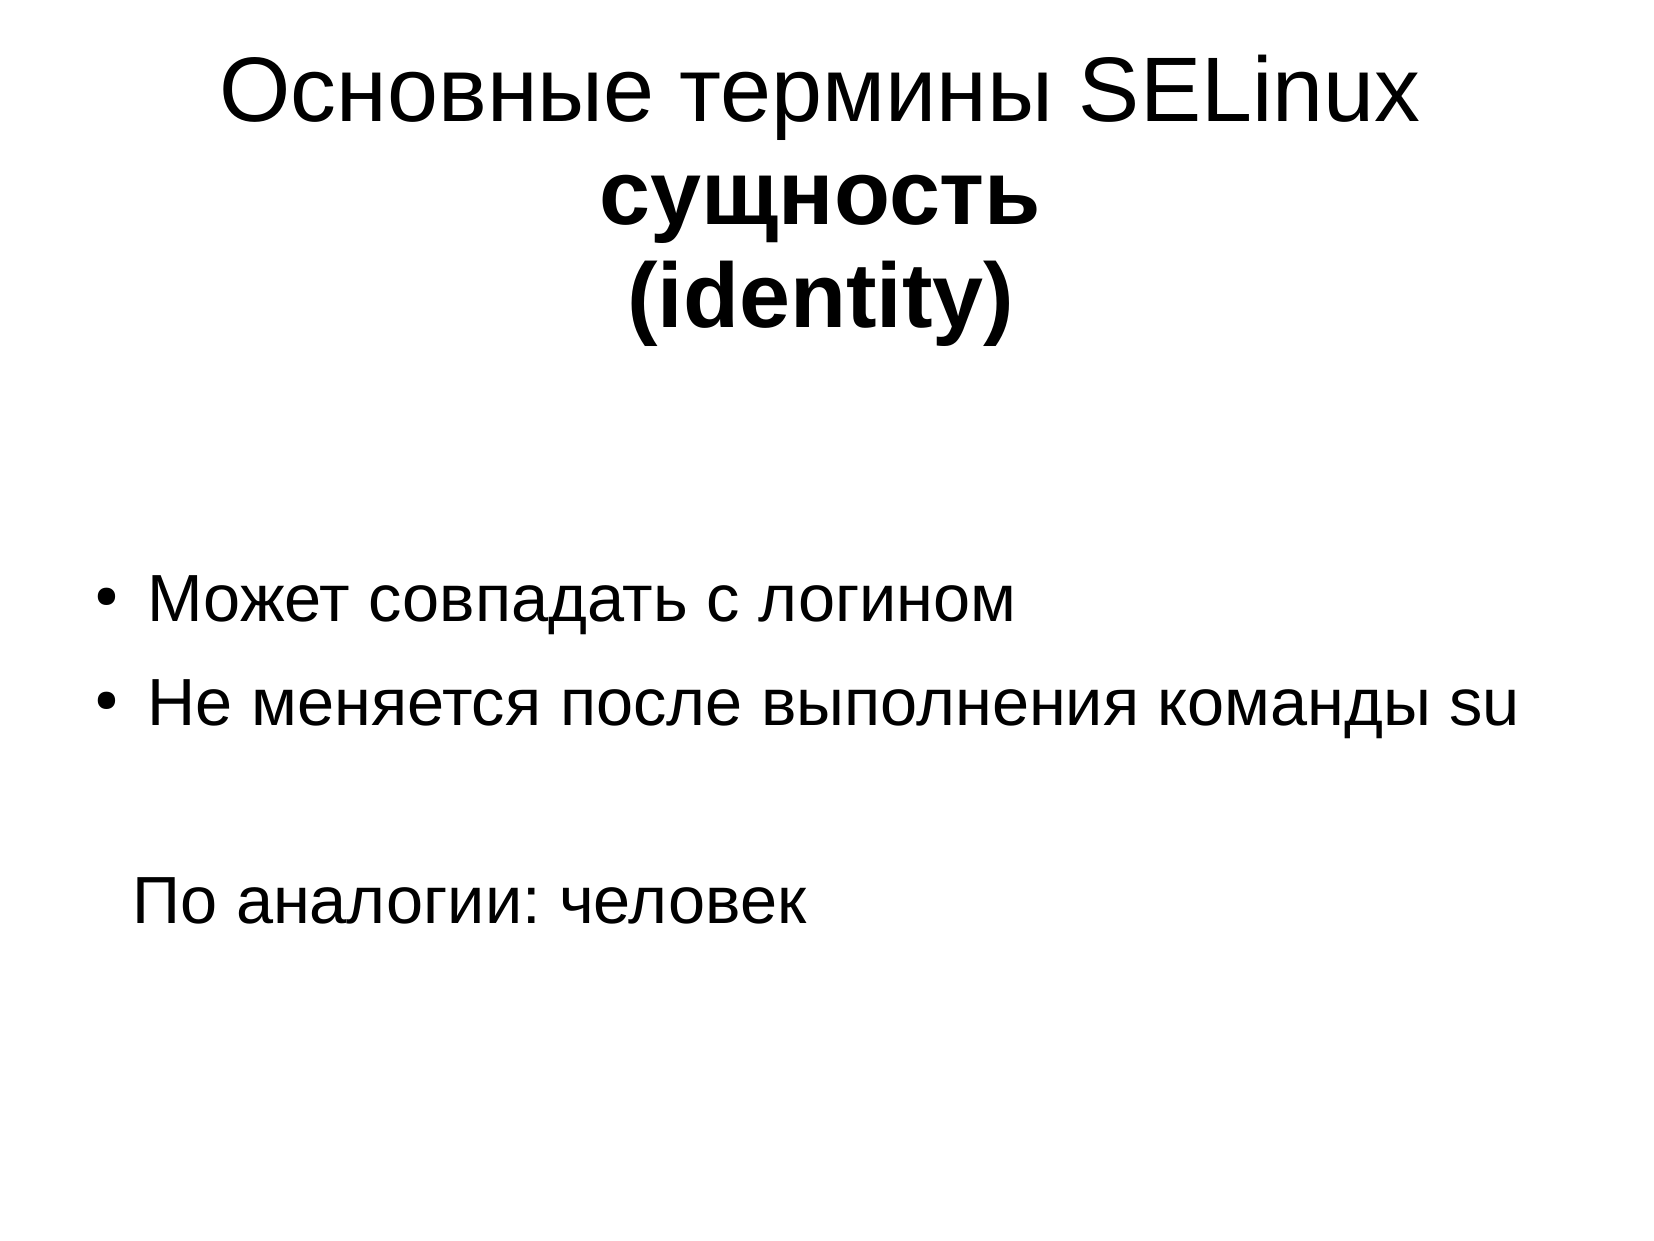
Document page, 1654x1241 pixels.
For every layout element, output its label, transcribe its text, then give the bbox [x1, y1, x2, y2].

text_box По аналогии: человек [118, 855, 824, 945]
list Может совпадать с логином Не меняется после выполнения команды su [76, 561, 1565, 1054]
title Основные термины SELinux сущность (identity) [76, 38, 1565, 347]
